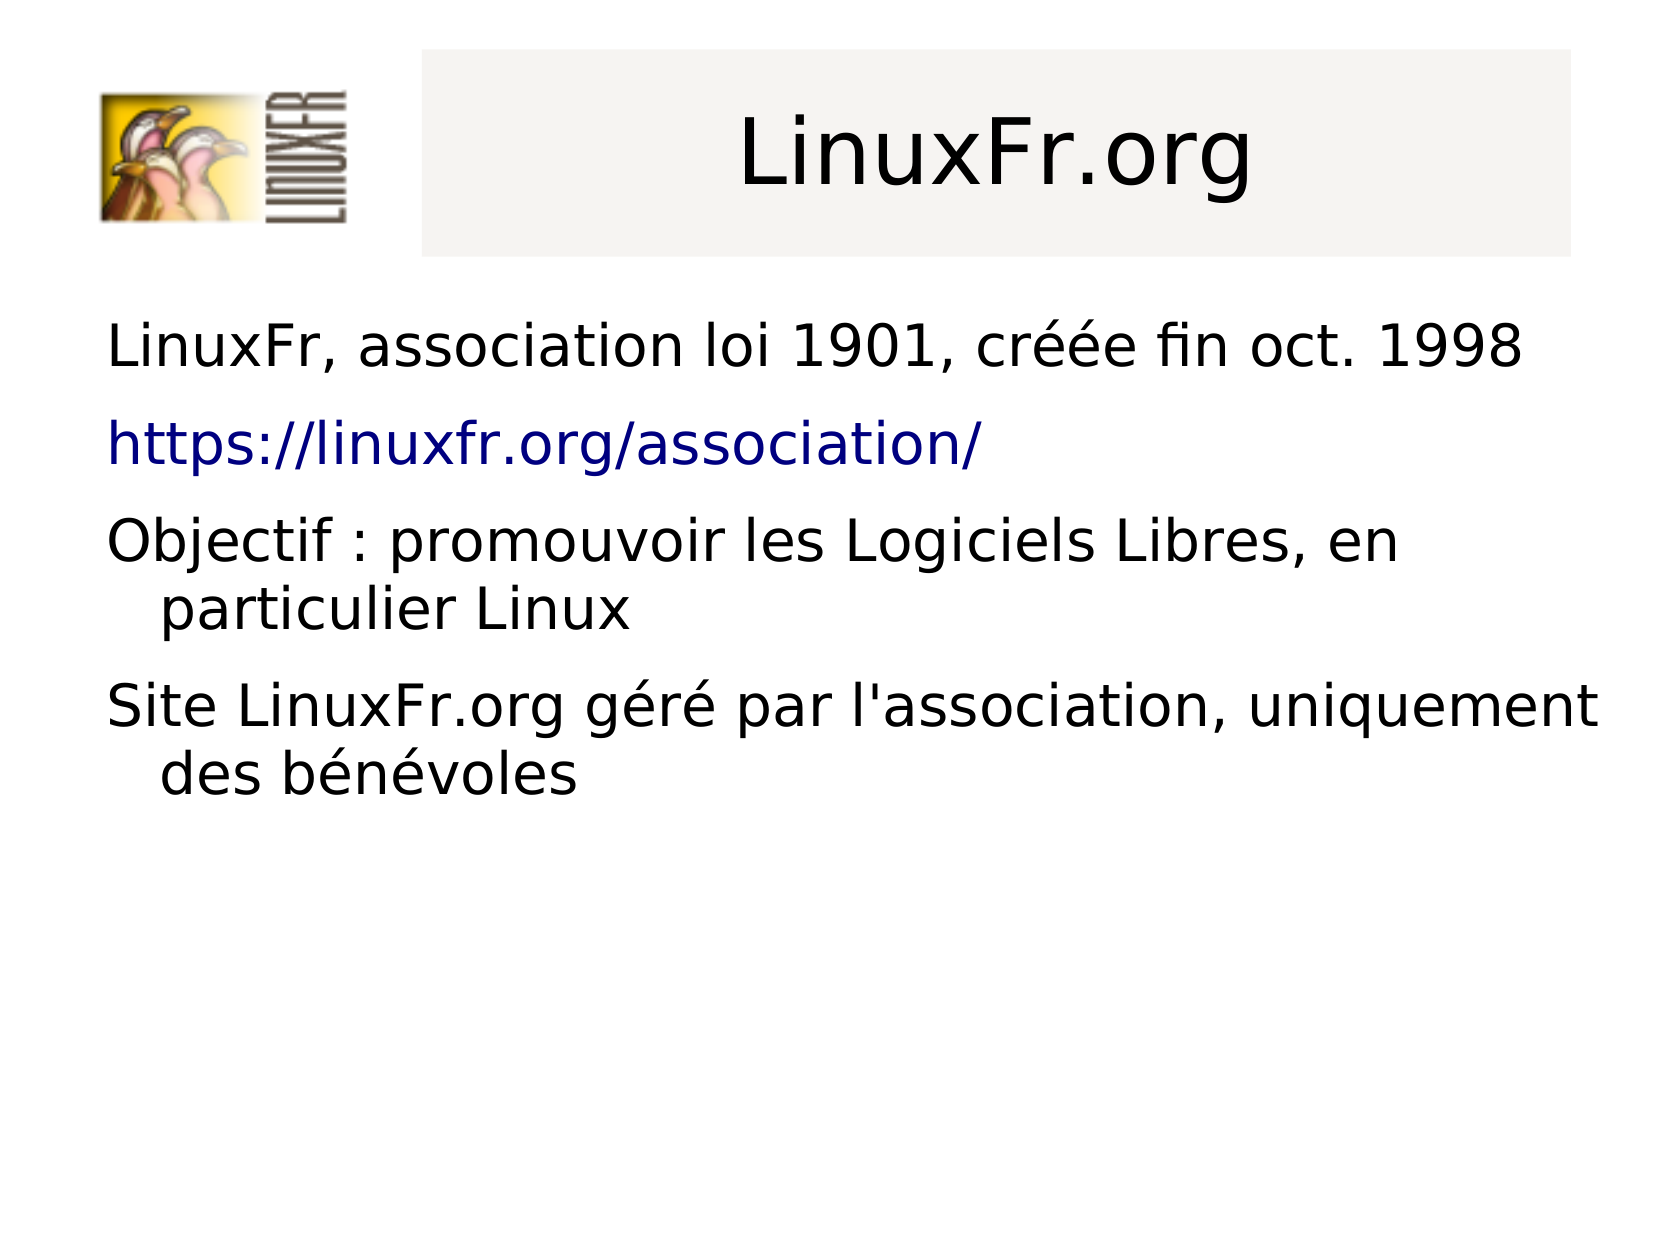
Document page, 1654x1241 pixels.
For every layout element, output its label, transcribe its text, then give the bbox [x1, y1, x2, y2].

picture [95, 88, 355, 229]
title LinuxFr.org [421, 49, 1571, 257]
list LinuxFr, association loi 1901, créée fin oct. 1998 https://linuxfr.org/association/ Objectif : promouvoir les Logiciels Libres, en particulier Linux Site LinuxFr.org géré par l'association, uniquement des bénévoles [88, 312, 1636, 1101]
